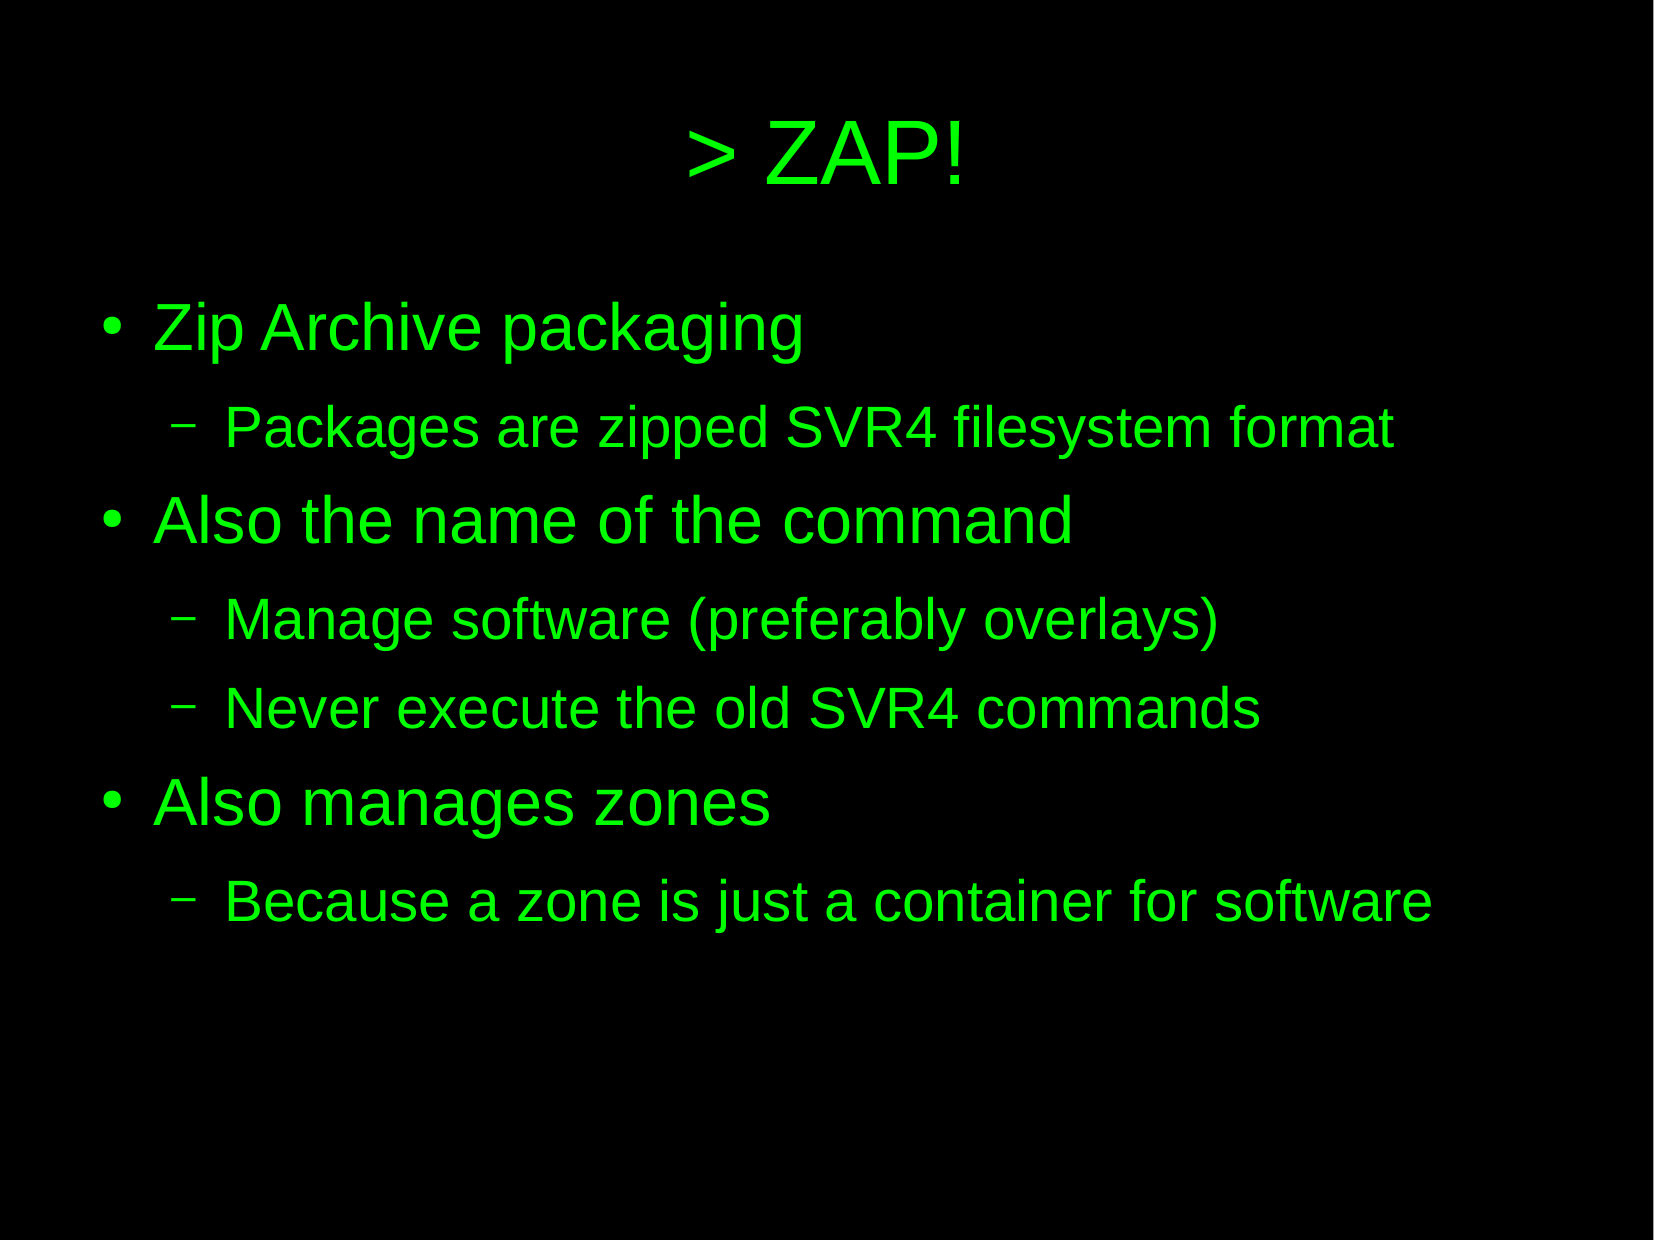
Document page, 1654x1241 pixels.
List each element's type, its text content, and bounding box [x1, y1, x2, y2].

title > ZAP! [82, 49, 1571, 257]
list Zip Archive packaging Packages are zipped SVR4 filesystem format Also the name of the command Manage software (preferably overlays) Never execute the old SVR4 commands Also manages zones Because a zone is just a container for software [82, 290, 1571, 1010]
